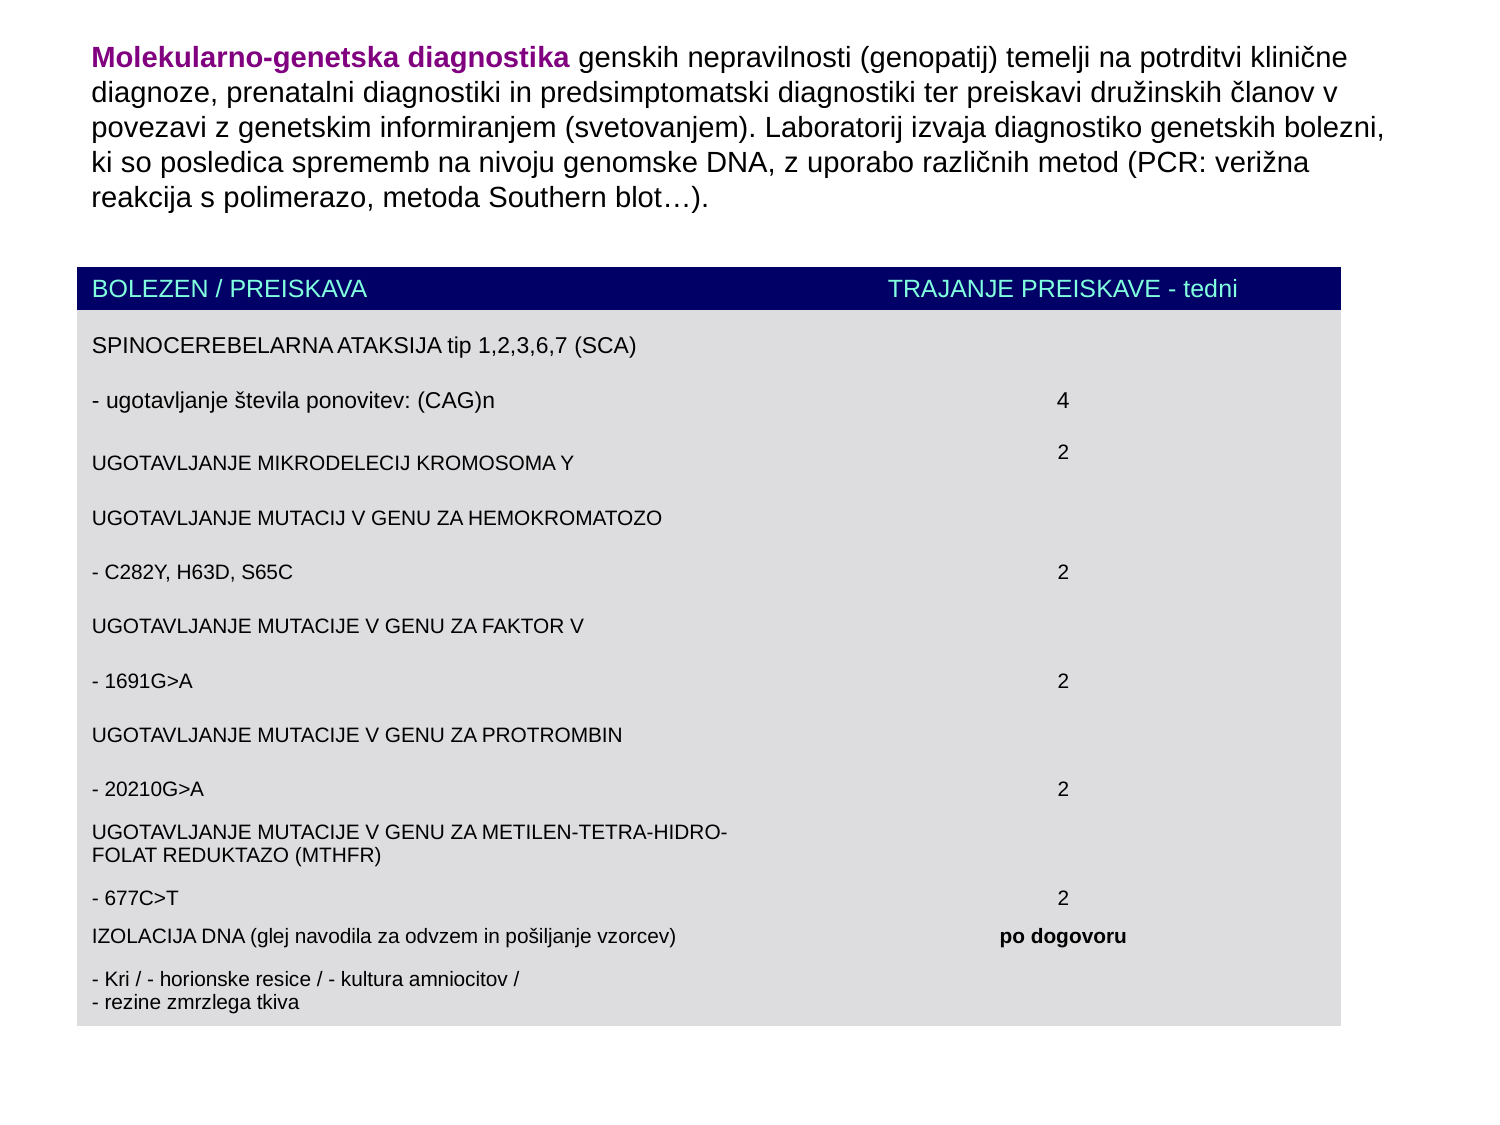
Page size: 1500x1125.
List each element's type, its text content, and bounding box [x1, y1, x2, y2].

table_header BOLEZEN / PREISKAVA [77, 267, 786, 310]
table_cell [786, 700, 1341, 770]
text_box Molekularno-genetska diagnostika genskih nepravilnosti (genopatij) temelji na potrditvi klinične diagnoze, prenatalni diagnostiki in predsimptomatski diagnostiki ter preiskavi družinskih članov v povezavi z genetskim informiranjem (svetovanjem). Laboratorij izvaja diagnostiko genetskih bolezni, ki so posledica sprememb na nivoju genomske DNA, z uporabo različnih metod (PCR: verižna reakcija s polimerazo, metoda Southern blot…). [76, 30, 1426, 221]
table_header TRAJANJE PREISKAVE - tedni [786, 267, 1341, 310]
table_cell - C282Y, H63D, S65C [77, 553, 786, 591]
table_cell SPINOCEREBELARNA ATAKSIJA tip 1,2,3,6,7 (SCA) [77, 310, 786, 381]
table_cell [786, 956, 1341, 1026]
table_cell po dogovoru [786, 917, 1341, 956]
table_cell UGOTAVLJANJE MUTACIJE V GENU ZA PROTROMBIN [77, 700, 786, 770]
table_cell 2 [786, 879, 1341, 917]
table_cell - 1691G>A [77, 662, 786, 700]
table_cell [786, 483, 1341, 553]
table_cell UGOTAVLJANJE MUTACIJE V GENU ZA METILEN-TETRA-HIDRO-FOLAT REDUKTAZO (MTHFR) [77, 809, 786, 879]
table_cell [786, 310, 1341, 381]
table_cell 2 [786, 770, 1341, 809]
table_cell - Kri / - horionske resice / - kultura amniocitov / - rezine zmrzlega tkiva [77, 956, 786, 1026]
table_cell - 20210G>A [77, 770, 786, 809]
table_cell [786, 591, 1341, 662]
table_cell 2 [786, 553, 1341, 591]
table_cell 2 [786, 662, 1341, 700]
table_cell UGOTAVLJANJE MIKRODELECIJ KROMOSOMA Y [77, 421, 786, 483]
table_cell UGOTAVLJANJE MUTACIJE V GENU ZA FAKTOR V [77, 591, 786, 662]
table_cell - 677C>T [77, 879, 786, 917]
table_cell [786, 809, 1341, 879]
table_cell 4 [786, 381, 1341, 421]
table_cell 2 [786, 421, 1341, 483]
table_cell IZOLACIJA DNA (glej navodila za odvzem in pošiljanje vzorcev) [77, 917, 786, 956]
table_cell UGOTAVLJANJE MUTACIJ V GENU ZA HEMOKROMATOZO [77, 483, 786, 553]
table_cell - ugotavljanje števila ponovitev: (CAG)n [77, 381, 786, 421]
